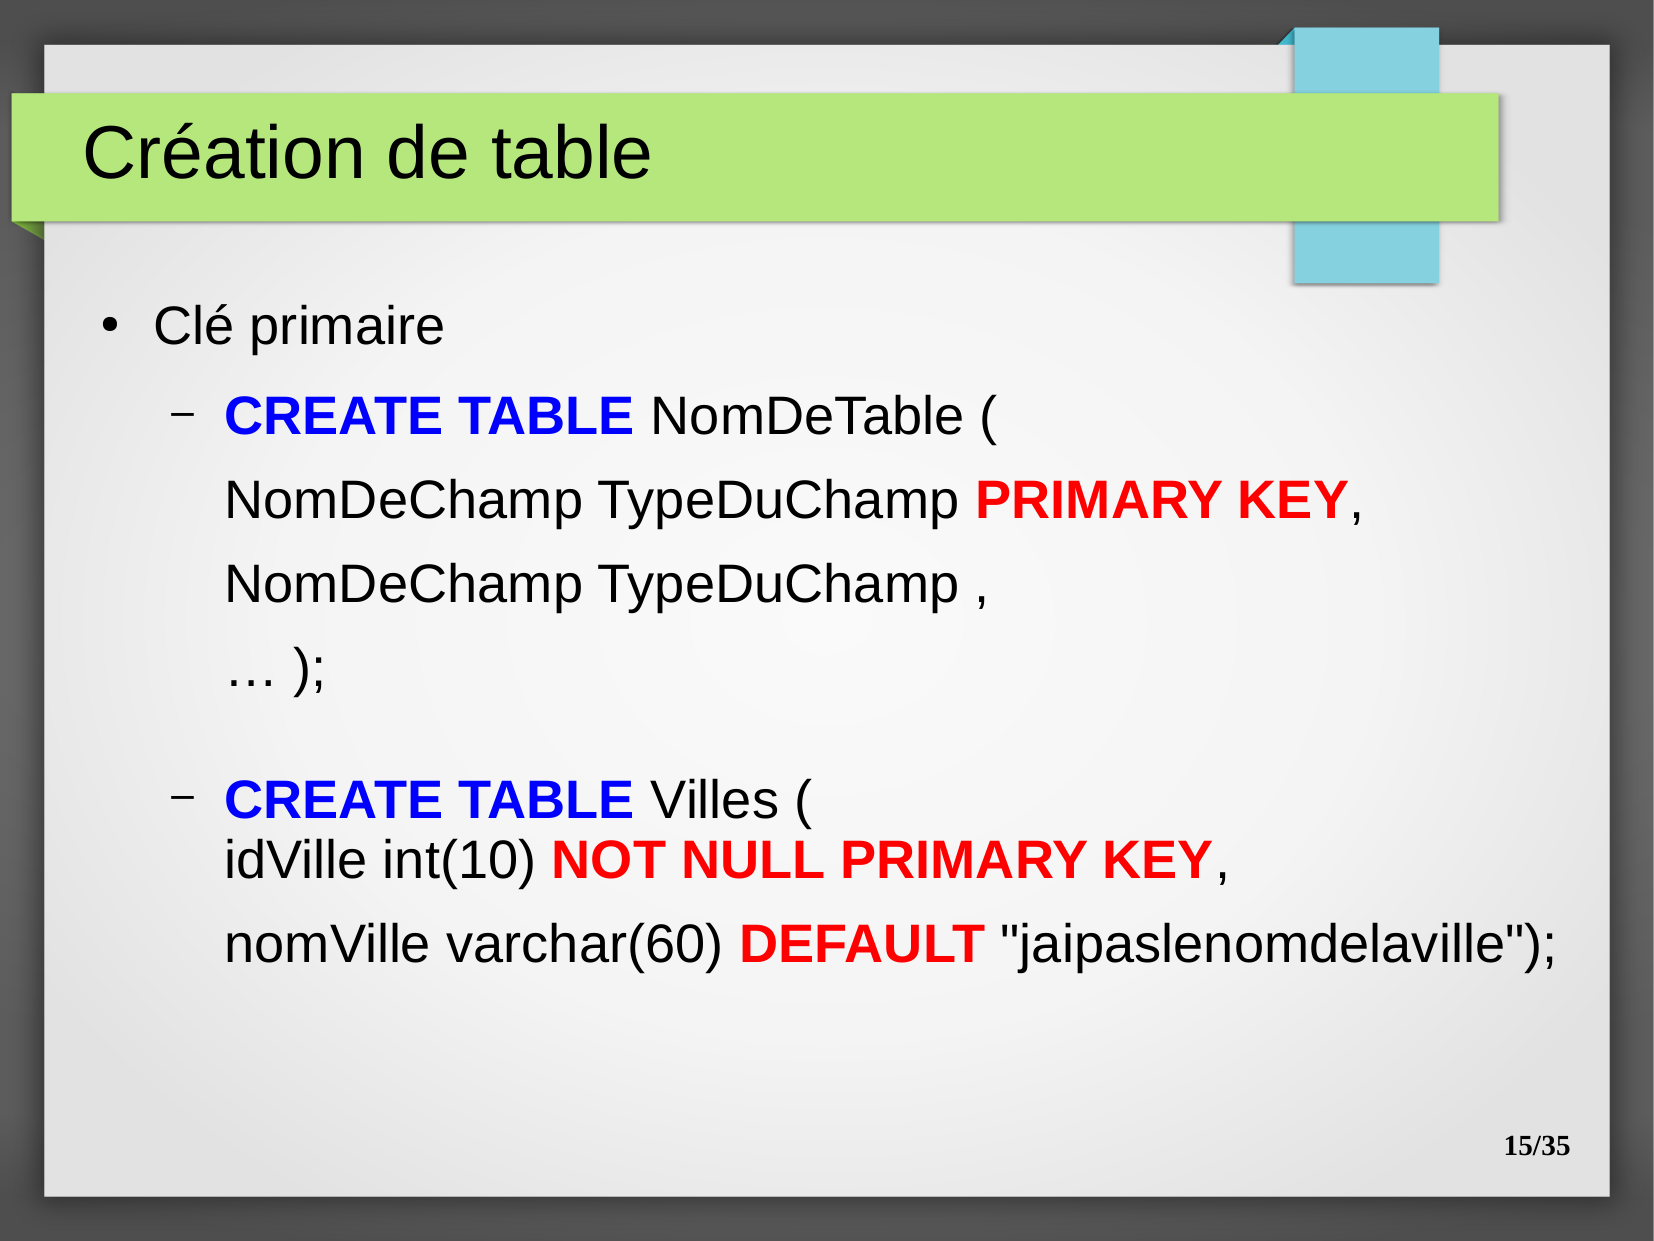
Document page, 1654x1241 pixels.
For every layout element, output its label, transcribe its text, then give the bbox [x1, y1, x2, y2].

picture [0, 0, 1654, 1241]
list Clé primaire CREATE TABLE NomDeTable ( NomDeChamp TypeDuChamp PRIMARY KEY, NomDeChamp TypeDuChamp , … ); CREATE TABLE Villes ( idVille int(10) NOT NULL PRIMARY KEY, nomVille varchar(60) DEFAULT "jaipaslenomdelaville"); [82, 295, 1571, 1015]
title Création de table [82, 49, 1571, 257]
